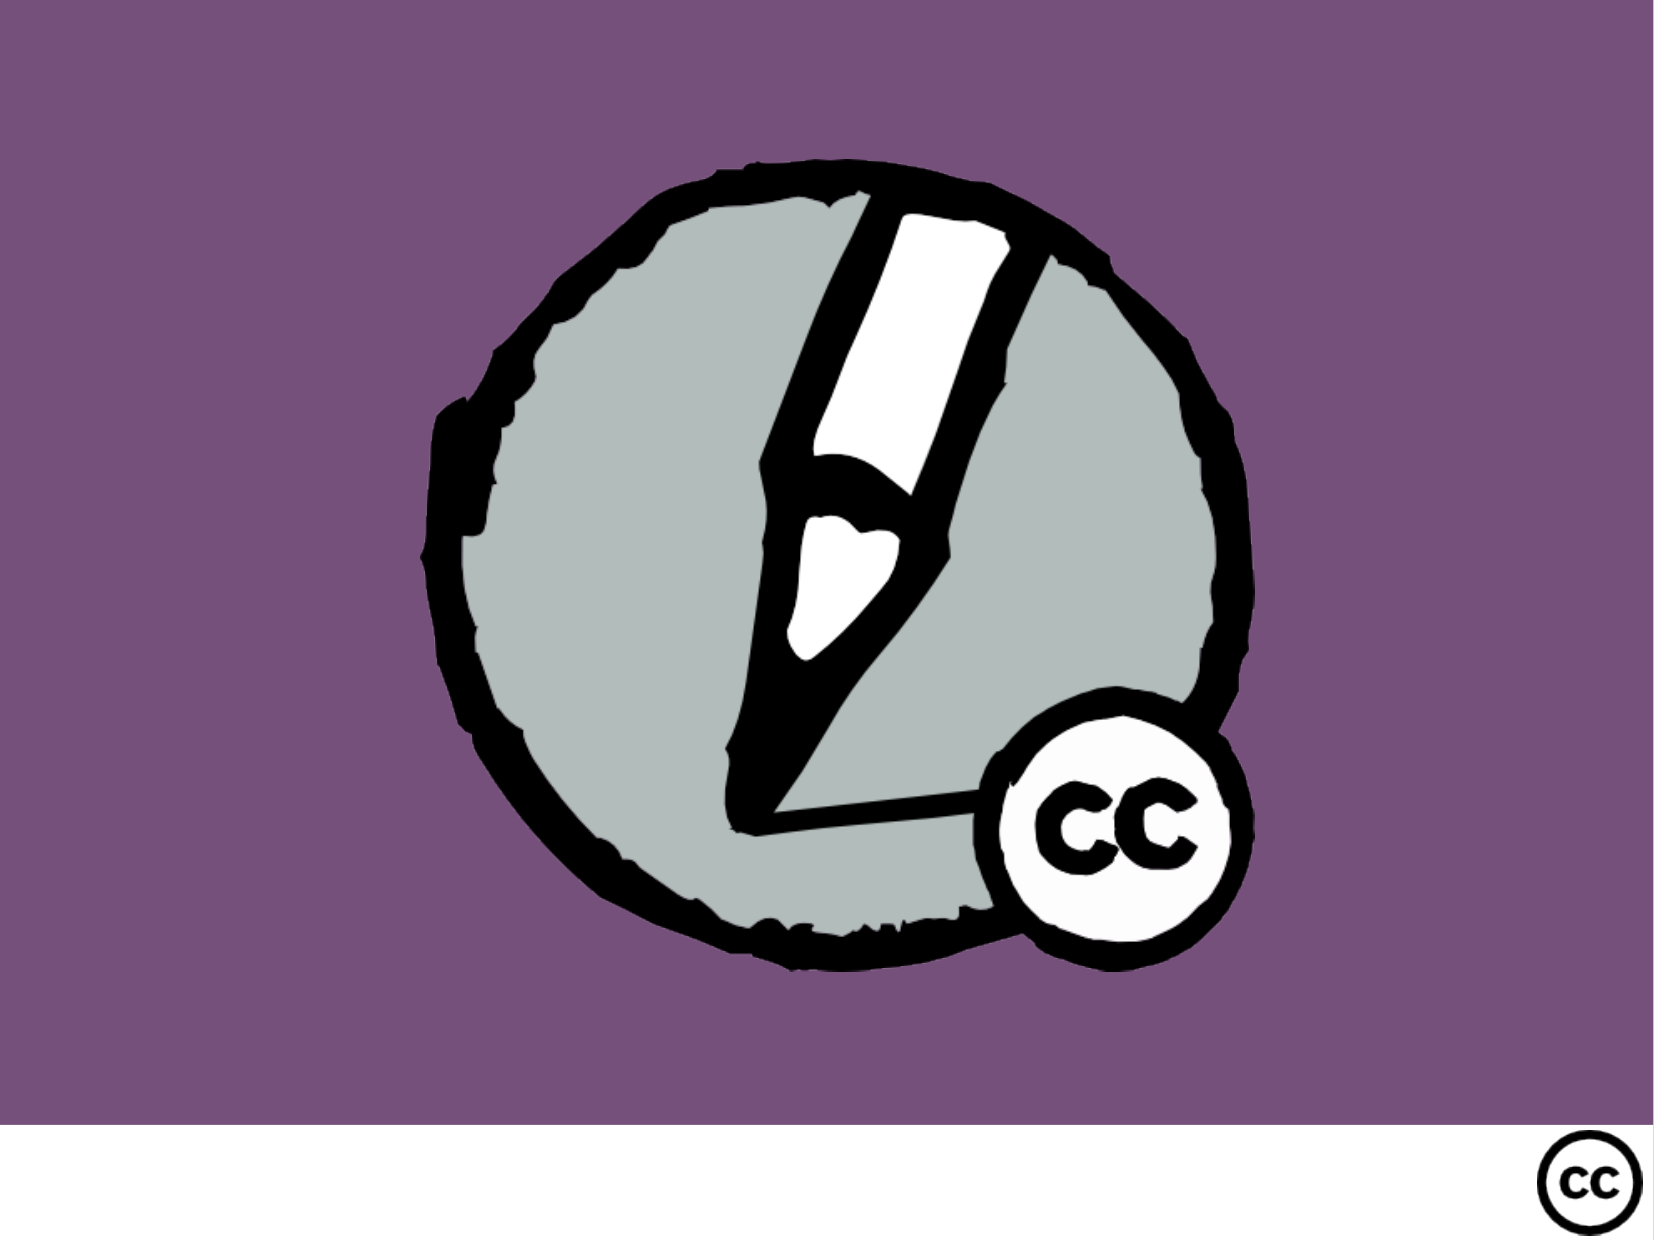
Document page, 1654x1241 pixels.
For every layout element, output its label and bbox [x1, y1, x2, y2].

picture [420, 159, 1255, 972]
picture [1537, 1130, 1643, 1236]
